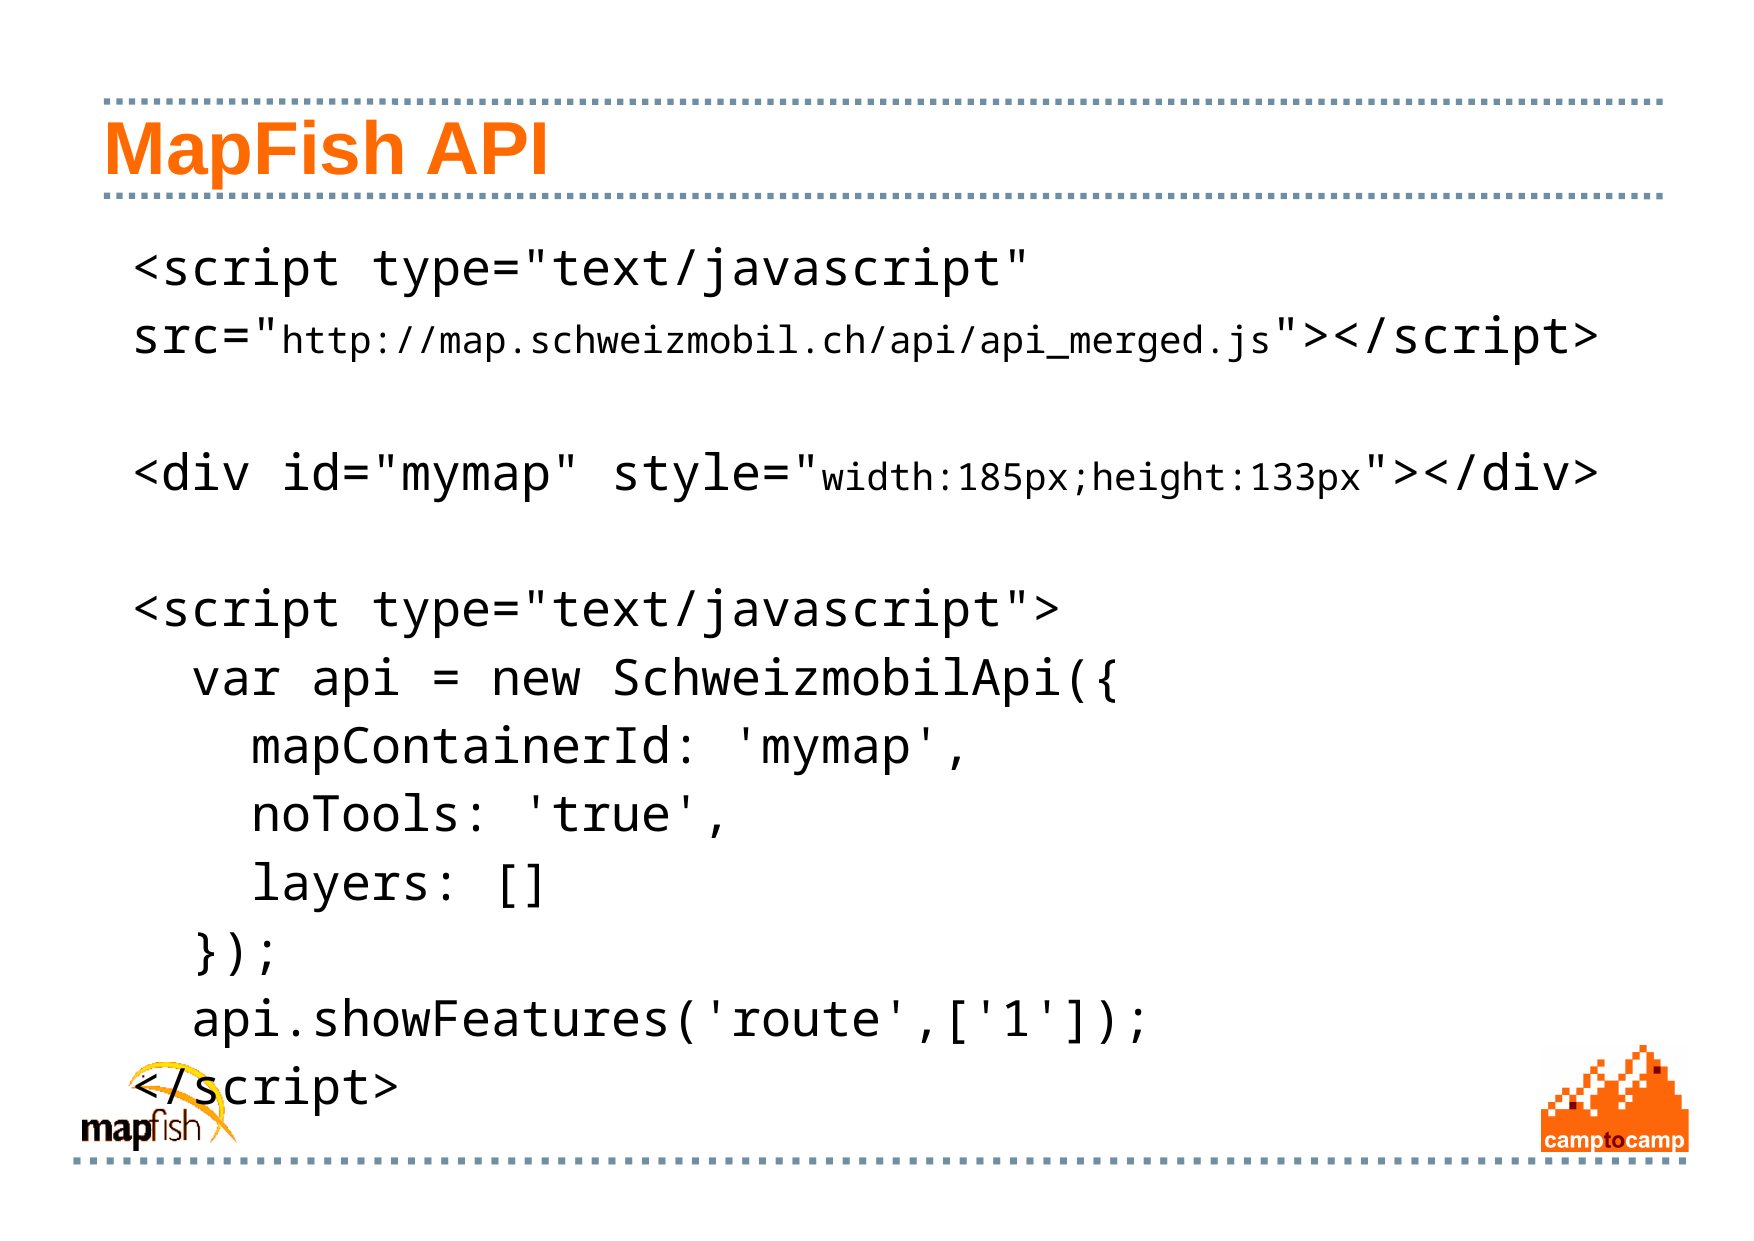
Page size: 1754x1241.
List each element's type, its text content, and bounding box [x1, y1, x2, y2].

picture [1541, 1045, 1689, 1152]
text_box <script type="text/javascript" src="http://map.schweizmobil.ch/api/api_merged.js"></script> <div id="mymap" style="width:185px;height:133px"></div> <script type="text/javascript"> var api = new SchweizmobilApi({ mapContainerId: 'mymap', noTools: 'true', layers: [] }); api.showFeatures('route',['1']); </script> [116, 224, 1663, 1052]
title MapFish API [103, 104, 1660, 193]
picture [82, 1062, 237, 1151]
picture [230, 1081, 237, 1101]
